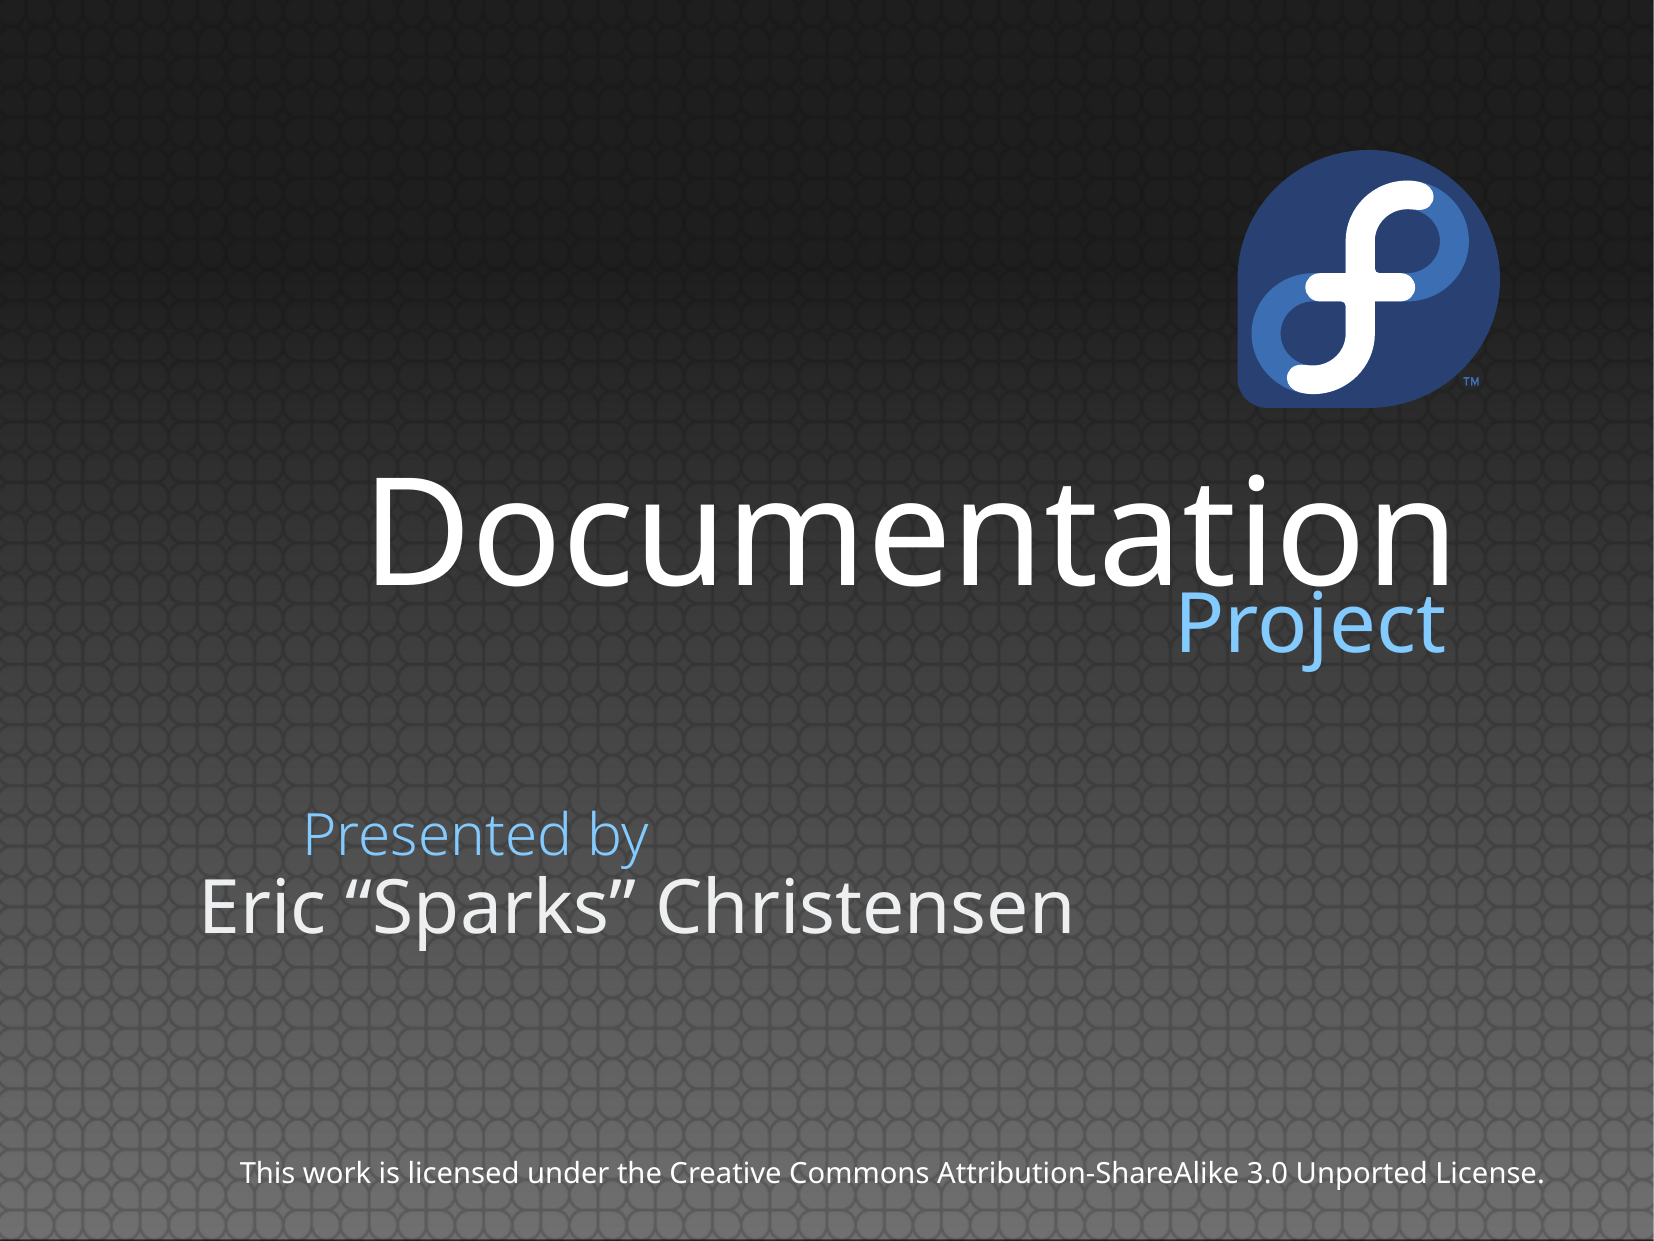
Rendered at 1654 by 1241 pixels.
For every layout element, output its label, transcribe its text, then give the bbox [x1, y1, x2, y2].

text_box This work is licensed under the Creative Commons Attribution-ShareAlike 3.0 Unported License. [127, 1144, 1561, 1229]
text_box Documentation [37, 417, 1475, 608]
picture [0, 0, 1654, 1241]
text_box Presented by [287, 785, 699, 869]
subtitle Project [100, 608, 1447, 669]
text_box Eric “Sparks” Christensen [183, 846, 1180, 949]
